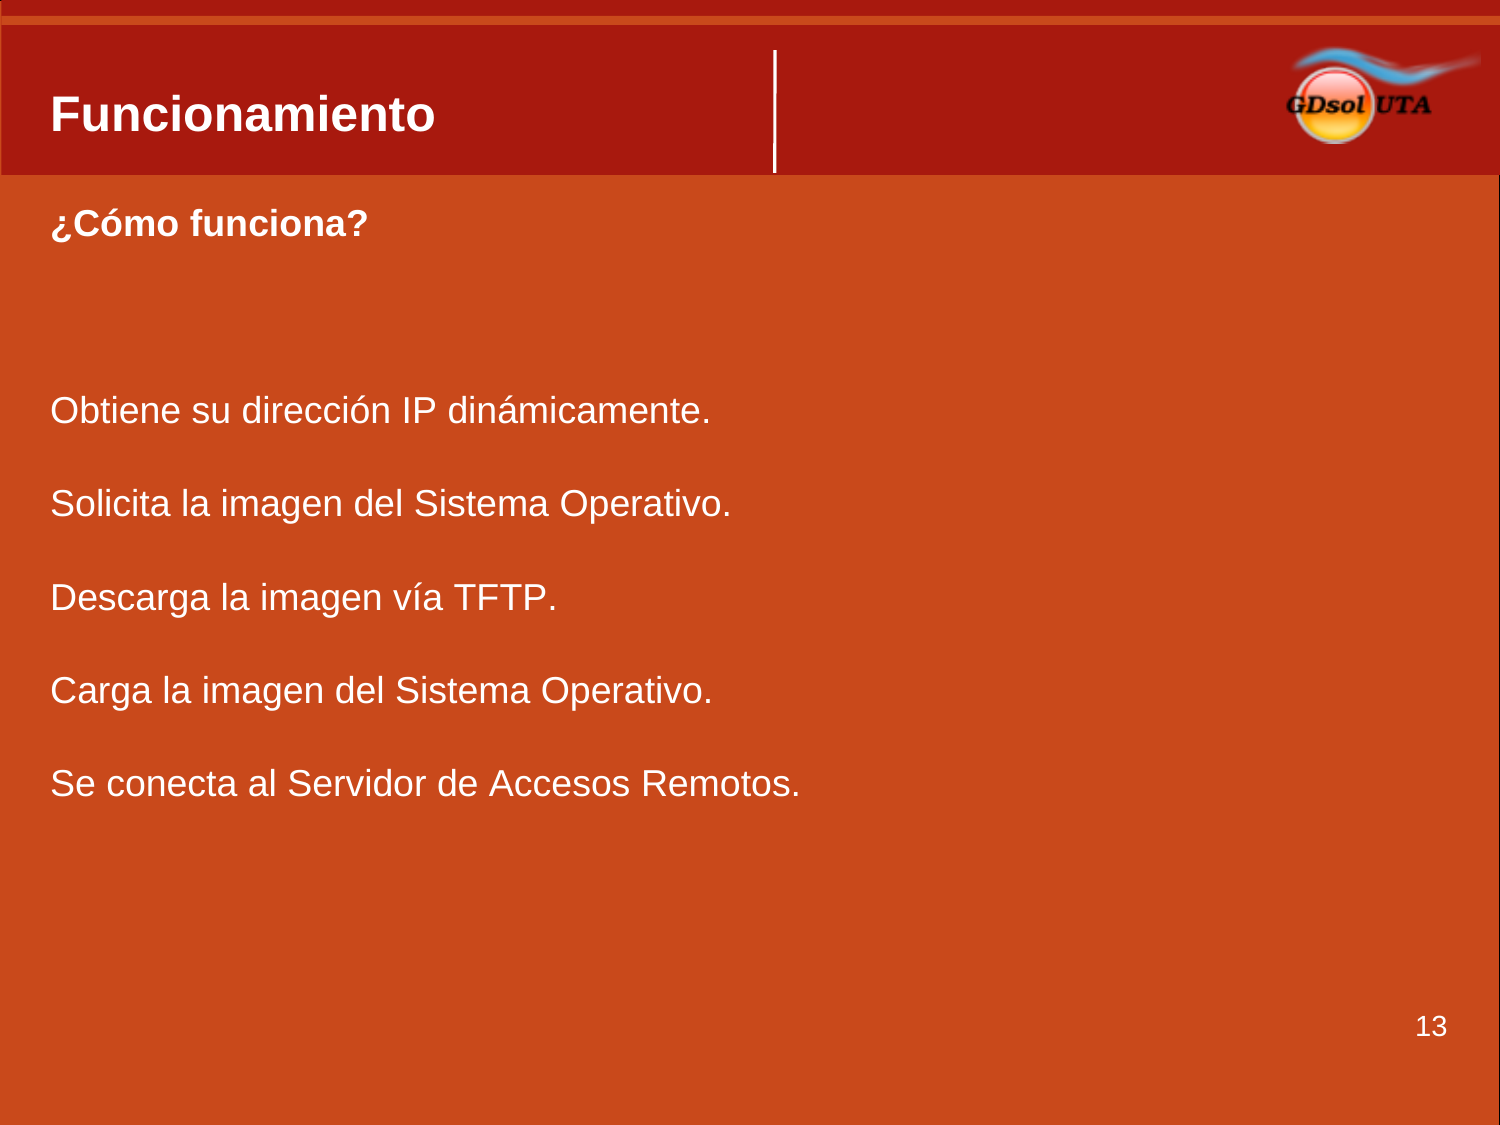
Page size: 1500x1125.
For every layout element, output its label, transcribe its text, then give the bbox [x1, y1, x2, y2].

picture [1285, 45, 1481, 144]
list ¿Cómo funciona? Obtiene su dirección IP dinámicamente. Solicita la imagen del Sistema Operativo. Descarga la imagen vía TFTP. Carga la imagen del Sistema Operativo. Se conecta al Servidor de Accesos Remotos. [50, 200, 1450, 988]
title Funcionamiento [50, 60, 751, 164]
